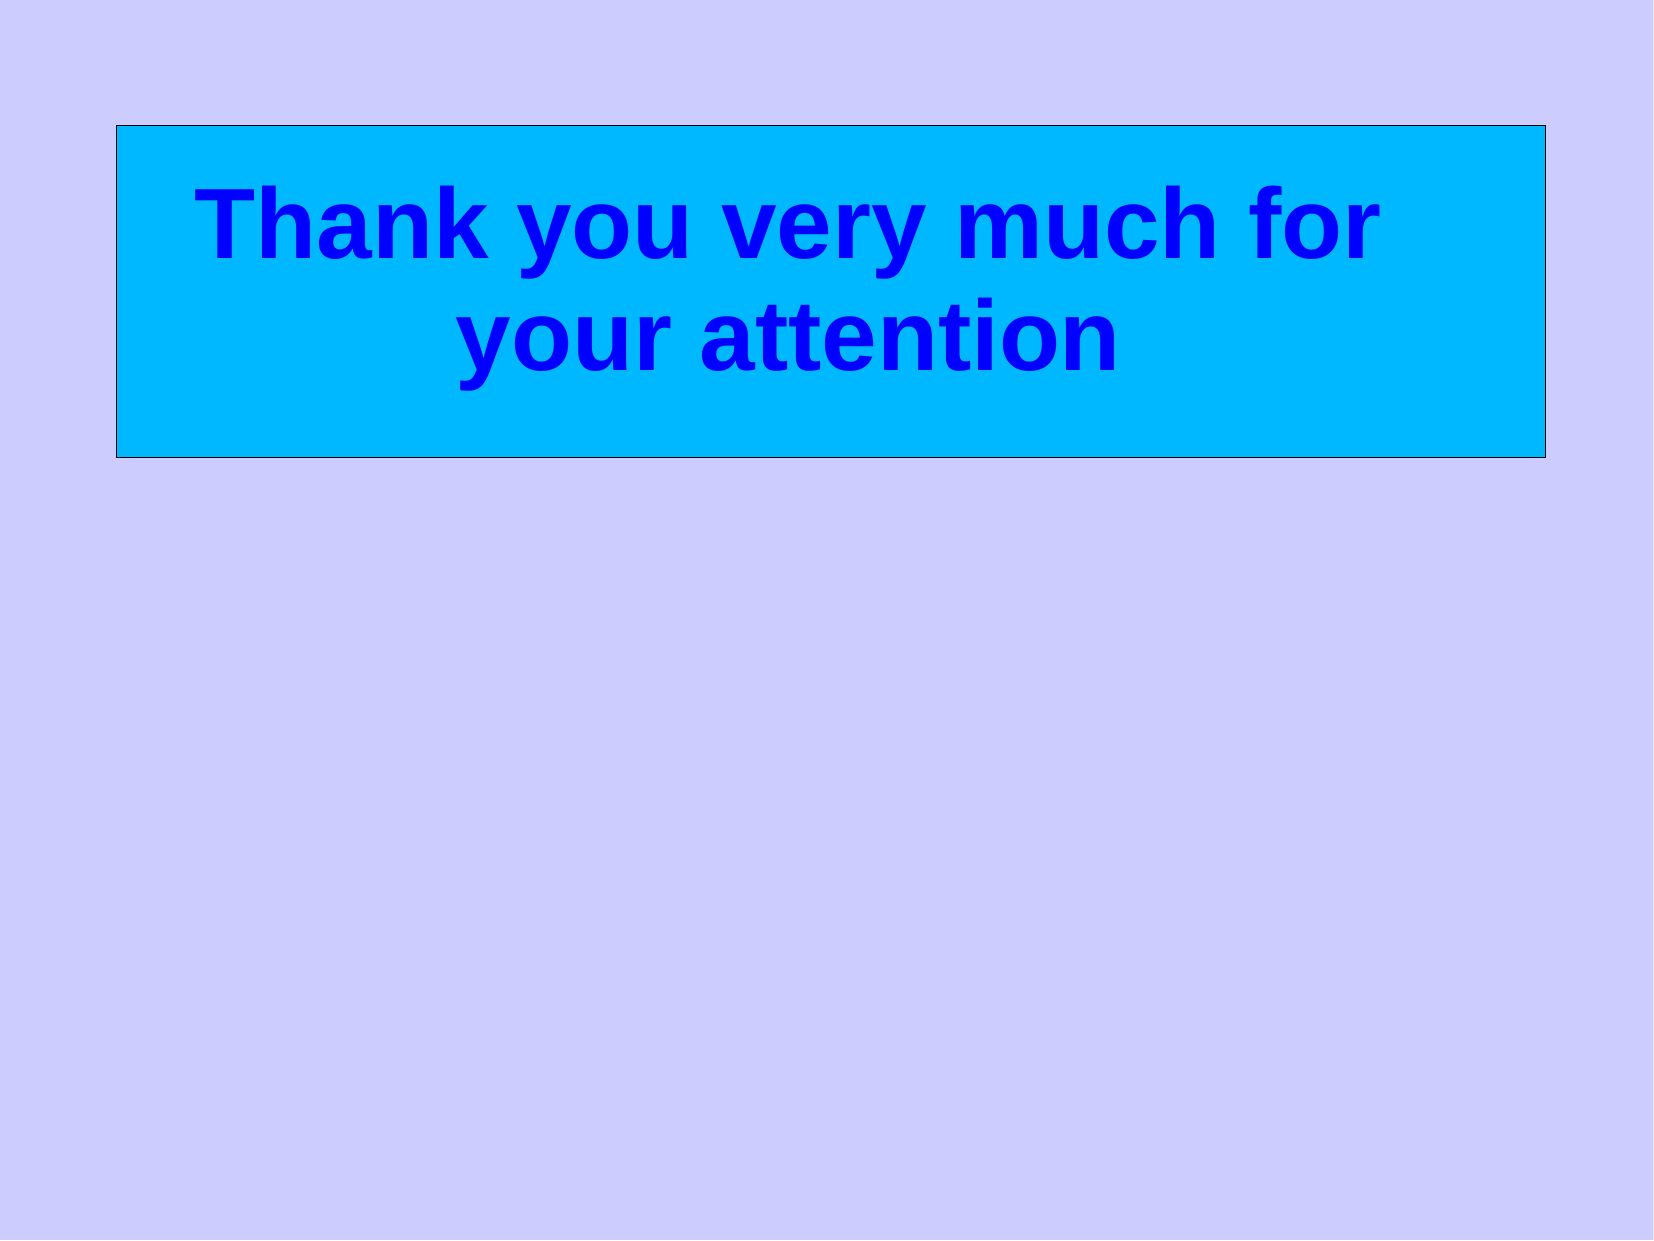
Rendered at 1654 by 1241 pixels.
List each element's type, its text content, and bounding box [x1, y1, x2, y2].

title Thank you very much for your attention [151, 160, 1427, 400]
text_box [116, 125, 1546, 458]
